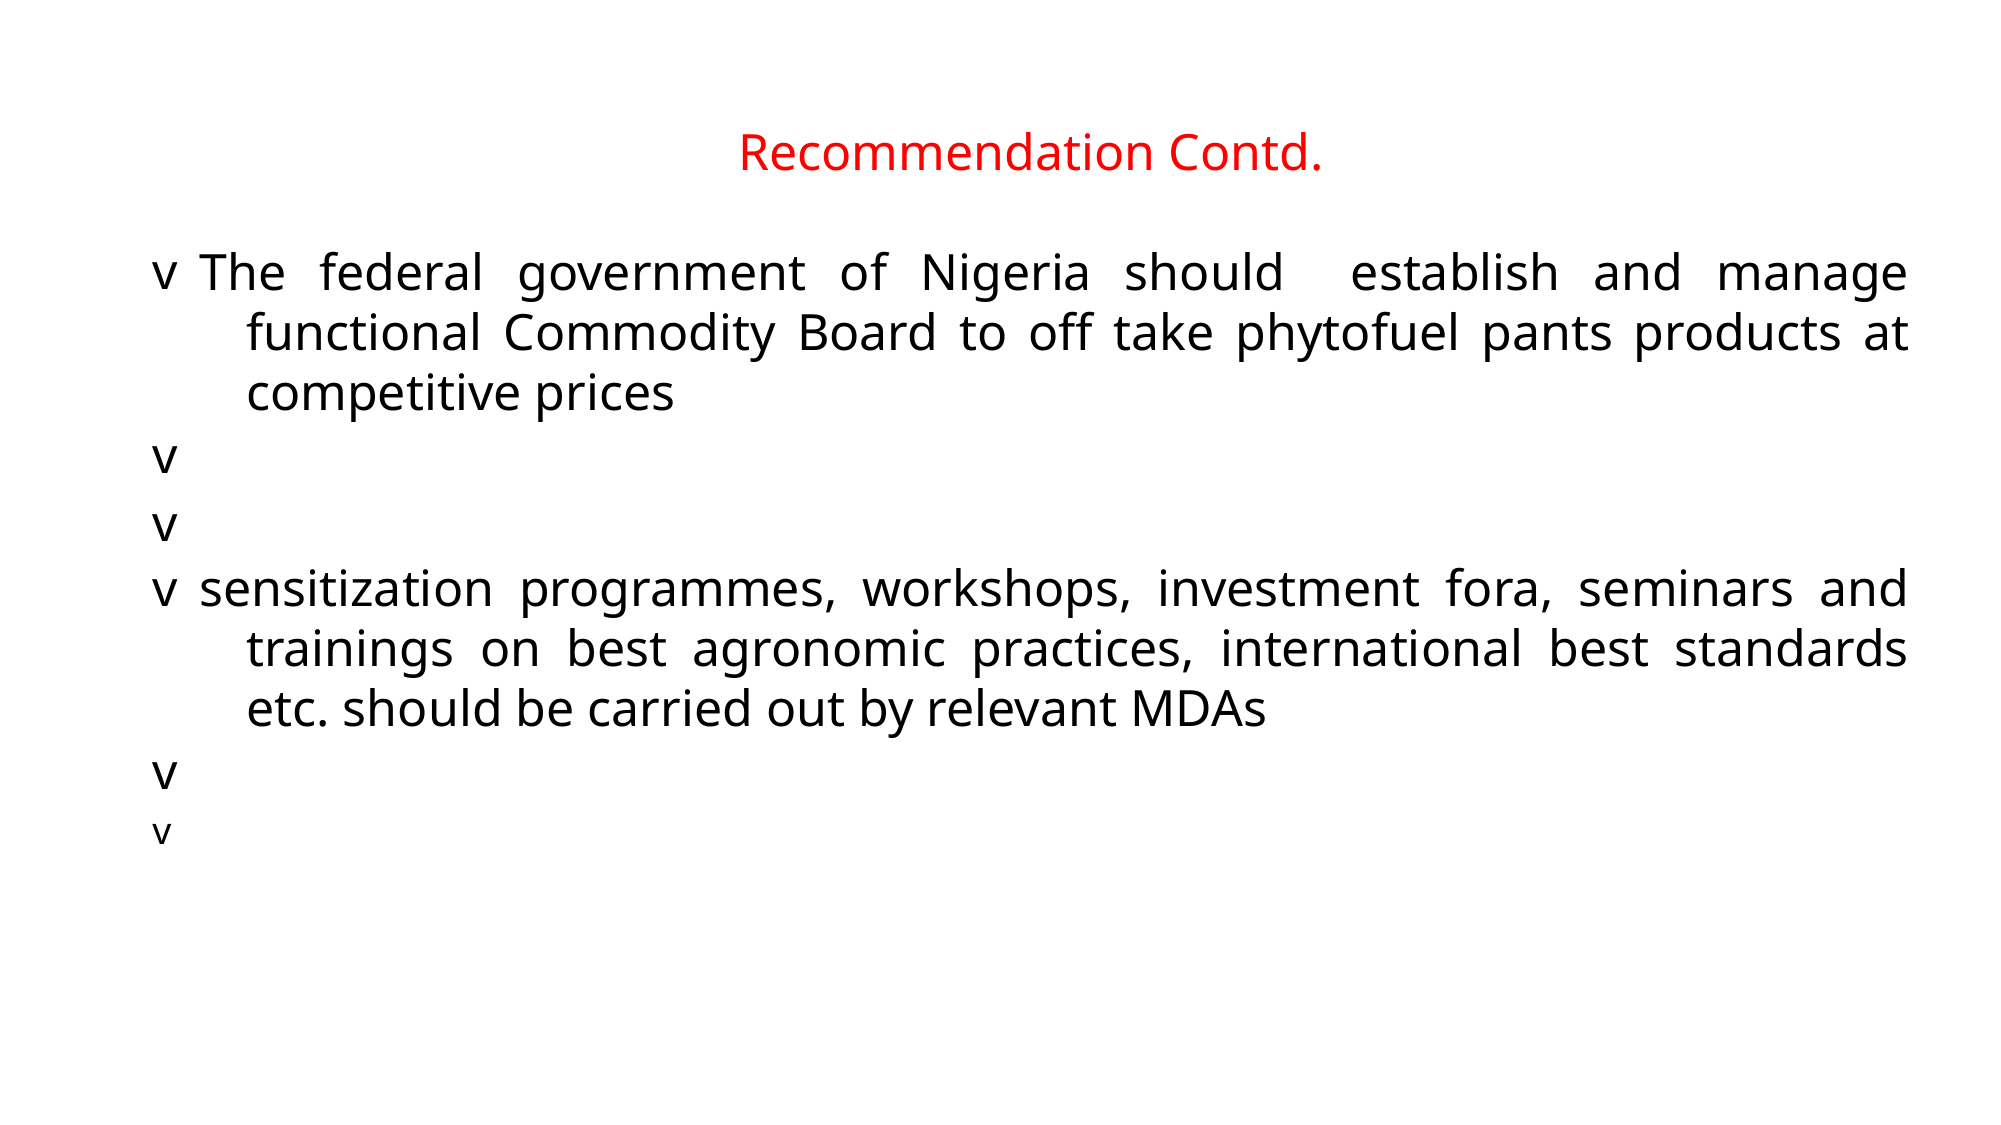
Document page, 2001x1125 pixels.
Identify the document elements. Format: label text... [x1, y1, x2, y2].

text_box Recommendation Contd. The federal government of Nigeria should establish and manage functional Commodity Board to off take phytofuel pants products at competitive prices sensitization programmes, workshops, investment fora, seminars and trainings on best agronomic practices, international best standards etc. should be carried out by relevant MDAs [137, 112, 1925, 885]
